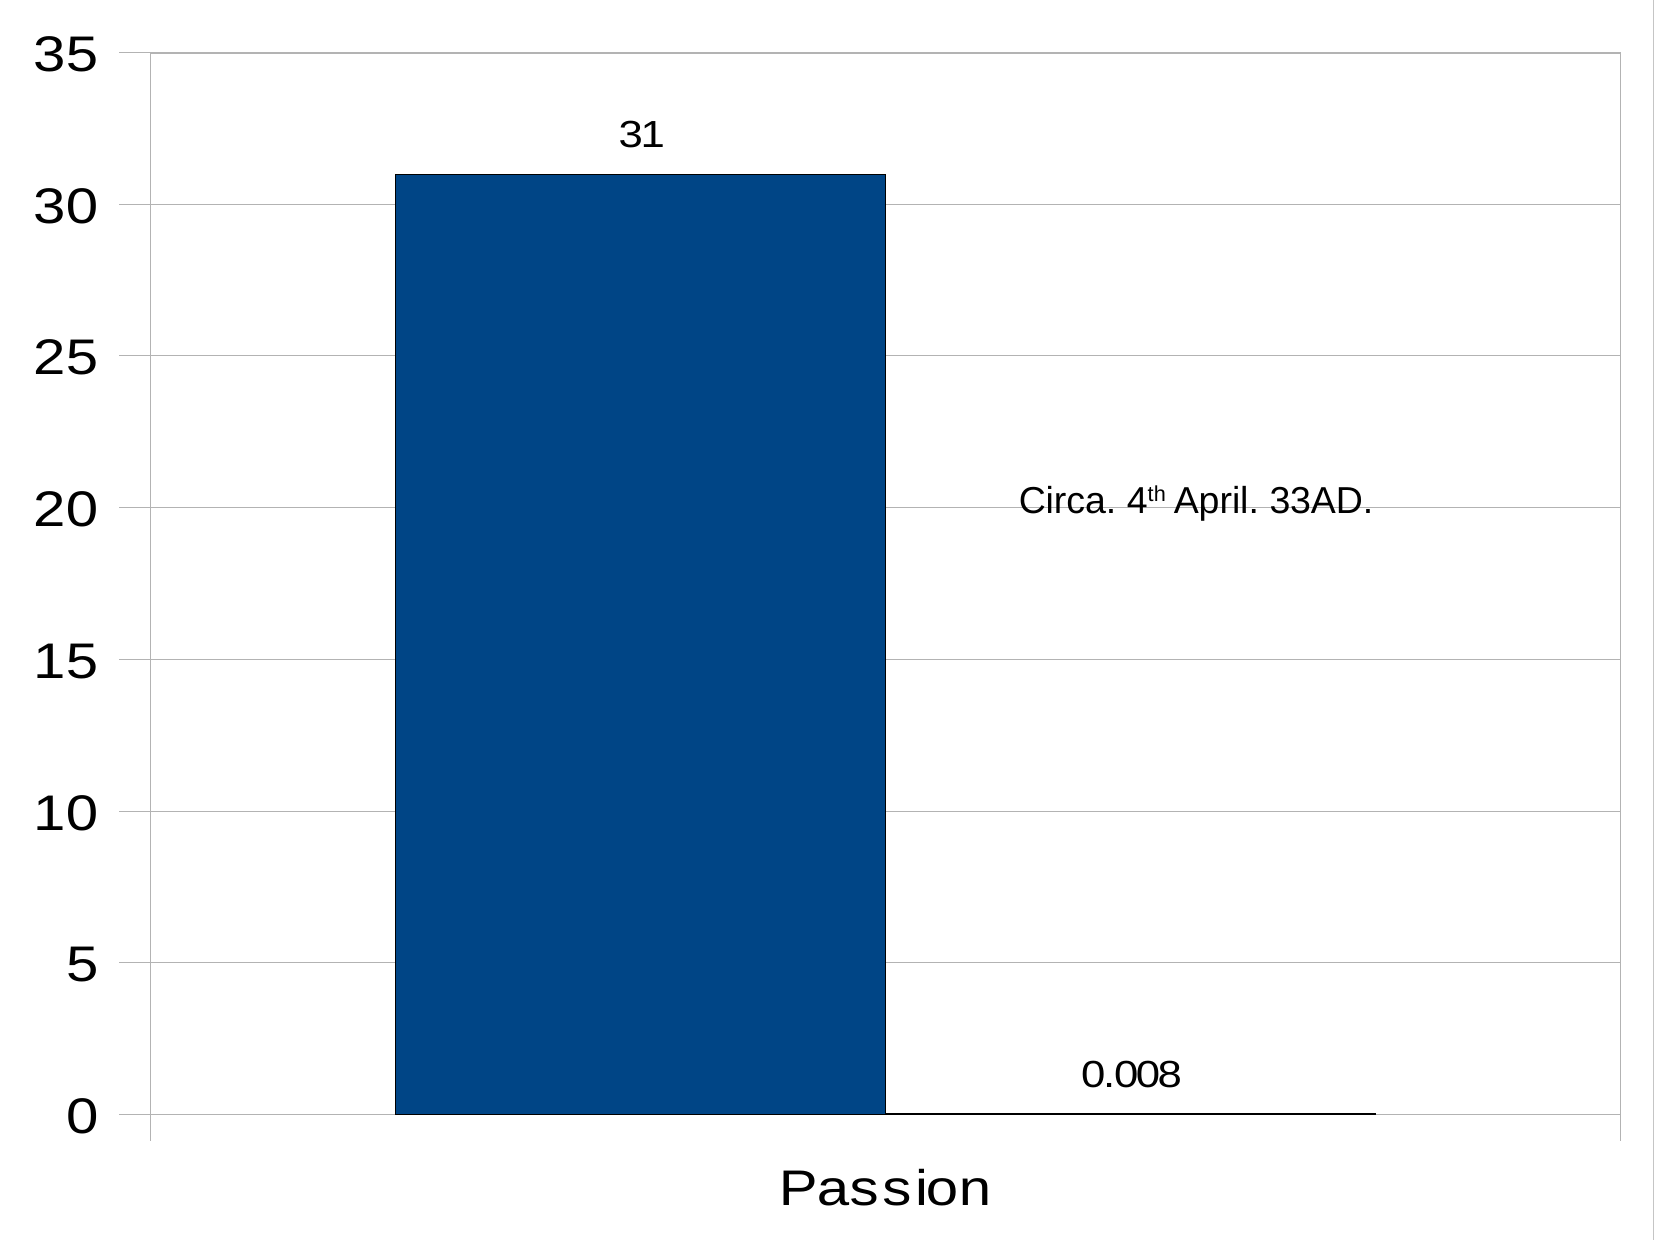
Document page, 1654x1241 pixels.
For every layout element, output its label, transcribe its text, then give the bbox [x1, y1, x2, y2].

text_box Circa. 4th April. 33AD. [1003, 472, 1418, 531]
chart [0, 0, 1654, 1241]
